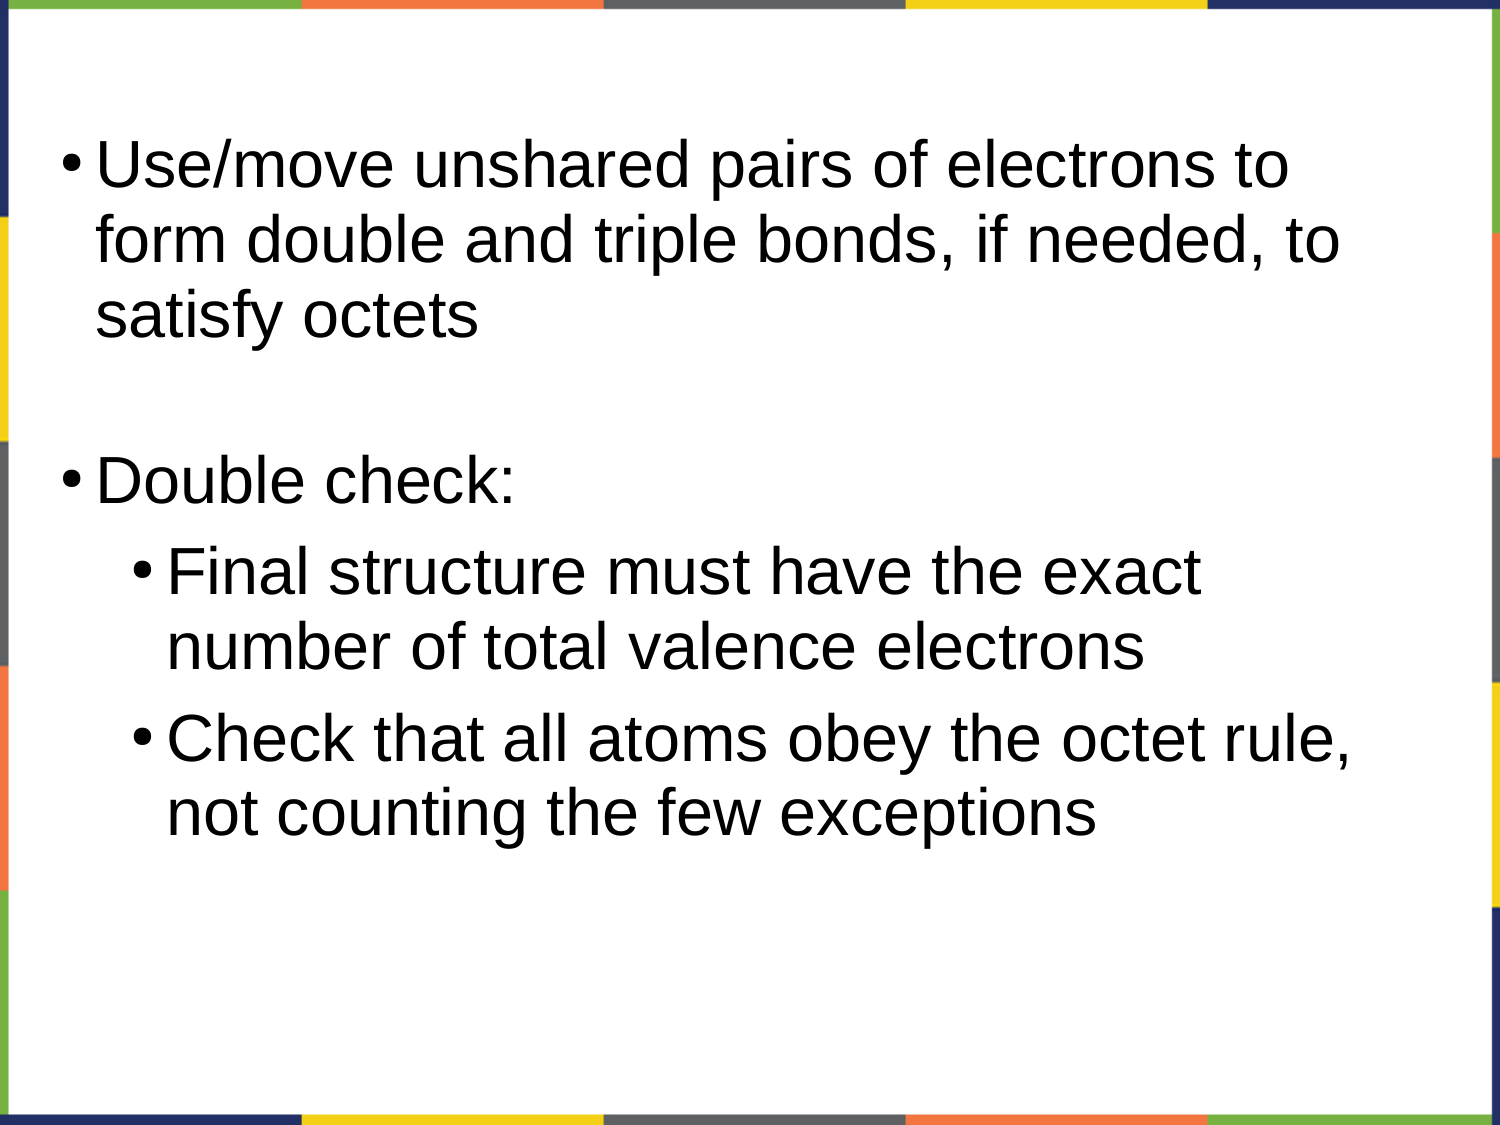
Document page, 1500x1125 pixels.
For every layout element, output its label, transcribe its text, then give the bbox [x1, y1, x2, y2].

picture [0, 0, 1500, 1125]
text_box Use/move unshared pairs of electrons to form double and triple bonds, if needed, to satisfy octets Double check: Final structure must have the exact number of total valence electrons Check that all atoms obey the octet rule, not counting the few exceptions [45, 120, 1456, 871]
